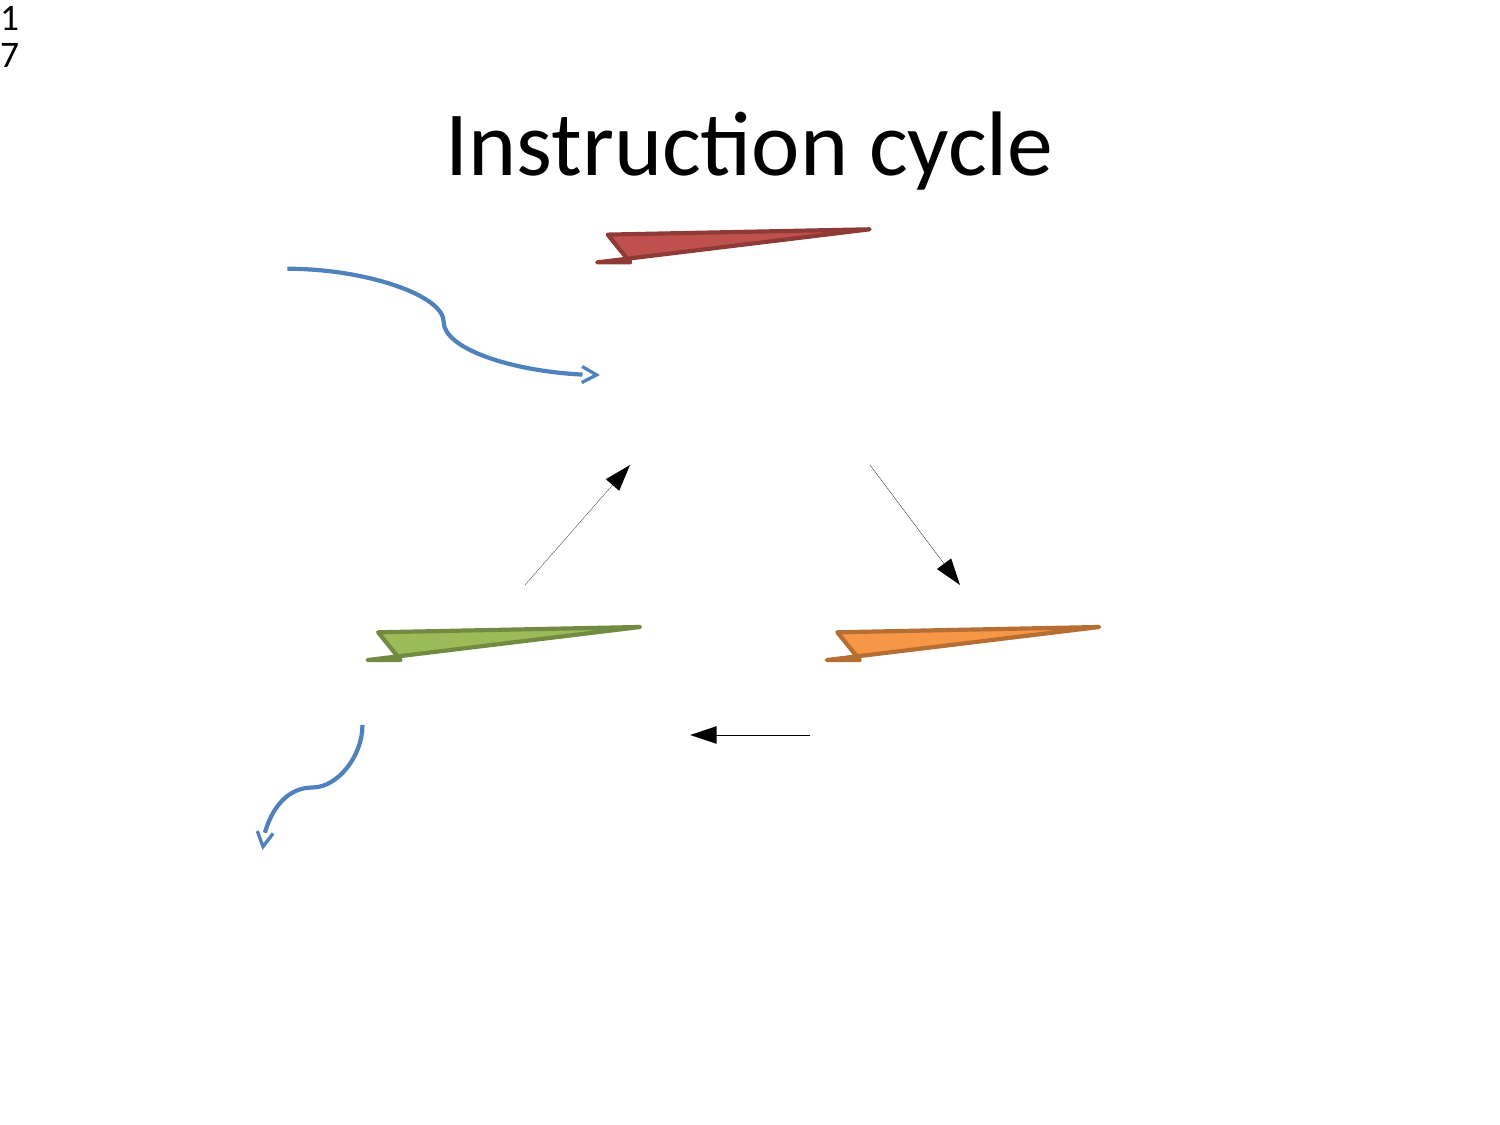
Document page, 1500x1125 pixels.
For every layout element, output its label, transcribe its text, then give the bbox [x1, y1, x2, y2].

text_box Fetch – fetch next instruction from memory [597, 233, 840, 263]
text_box Decode – decode fetched instruction [826, 626, 1100, 661]
text_box Execute – execute fetched instruction [367, 626, 641, 661]
title Instruction cycle [75, 45, 1425, 233]
